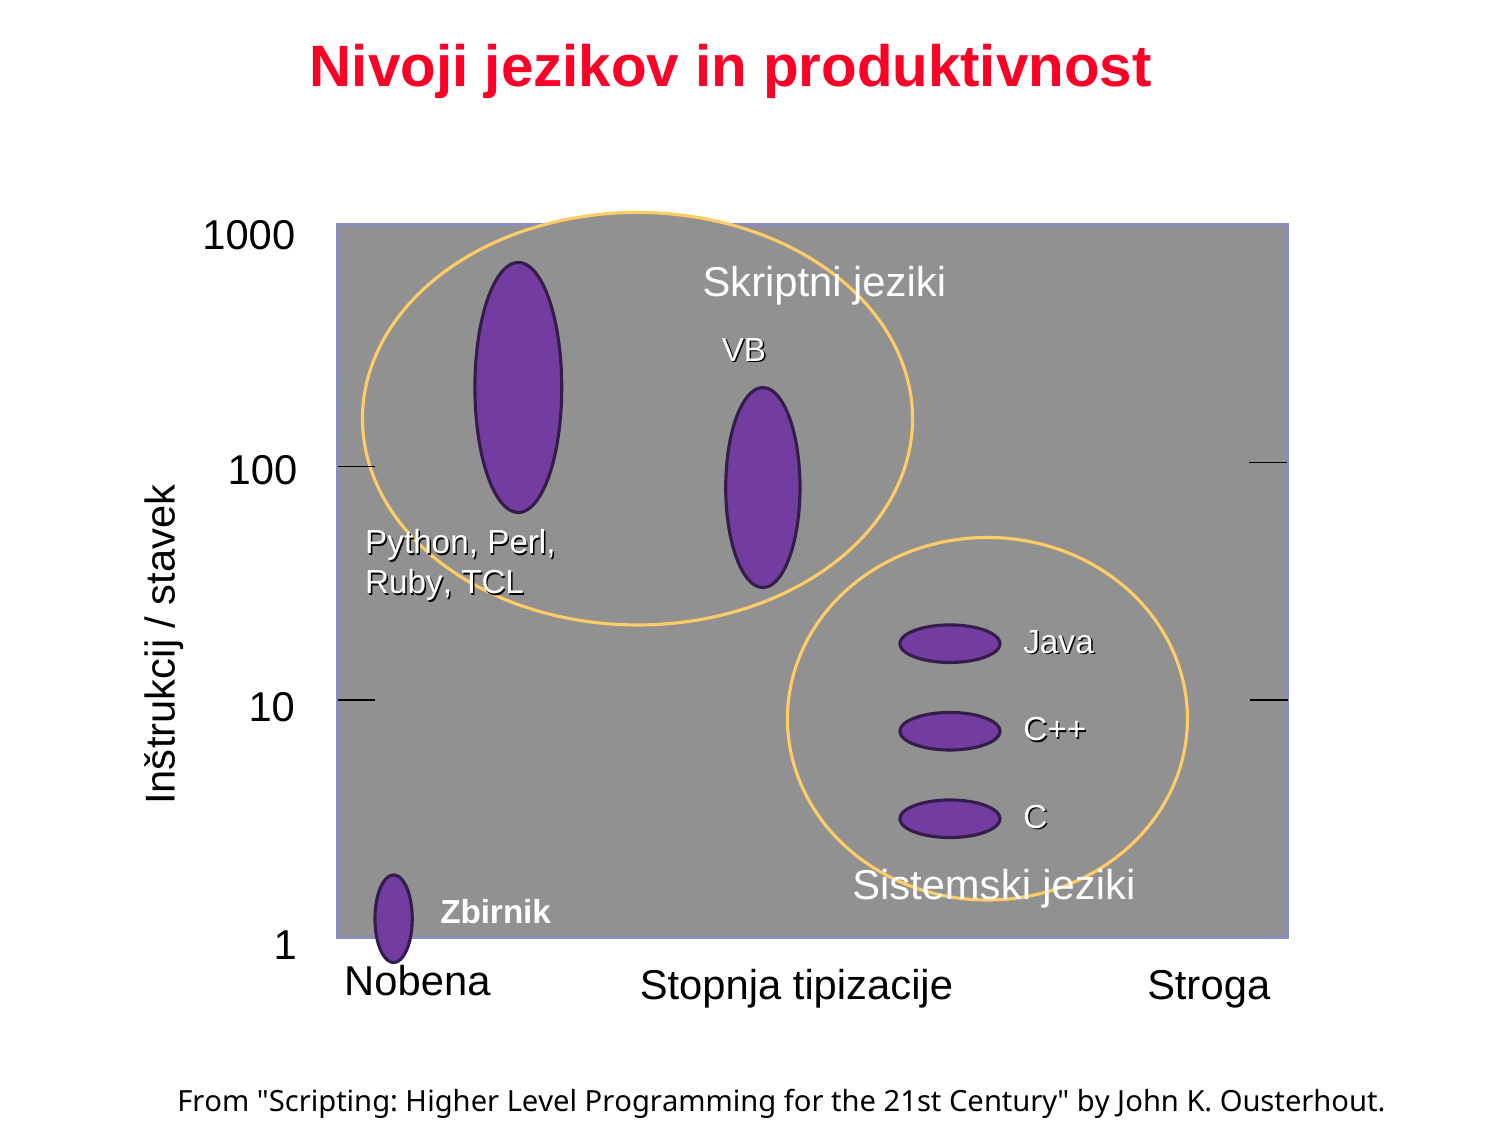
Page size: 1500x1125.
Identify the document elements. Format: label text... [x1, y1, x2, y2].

text_box Sistemski jeziki [837, 849, 1151, 916]
text_box From "Scripting: Higher Level Programming for the 21st Century" by John K. Ousterhout. [162, 1074, 1500, 1125]
text_box 10 [233, 672, 310, 738]
text_box Inštrukcij / stavek [125, 469, 191, 820]
text_box Stopnja tipizacije [625, 950, 969, 1016]
text_box Zbirnik [425, 882, 567, 939]
text_box [87, 113, 1375, 1014]
text_box C [1008, 787, 1063, 843]
text_box 100 [212, 434, 313, 501]
text_box 1000 [187, 200, 311, 266]
text_box Java [1008, 612, 1109, 668]
text_box Python, Perl, Ruby, TCL [350, 512, 581, 609]
text_box C++ [1008, 699, 1102, 756]
text_box Nobena [329, 946, 506, 1012]
text_box Stroga [1132, 950, 1286, 1016]
text_box VB [707, 320, 782, 376]
text_box Nivoji jezikov in produktivnost [87, 24, 1375, 113]
text_box Skriptni jeziki [687, 247, 962, 313]
text_box 1 [258, 909, 312, 976]
